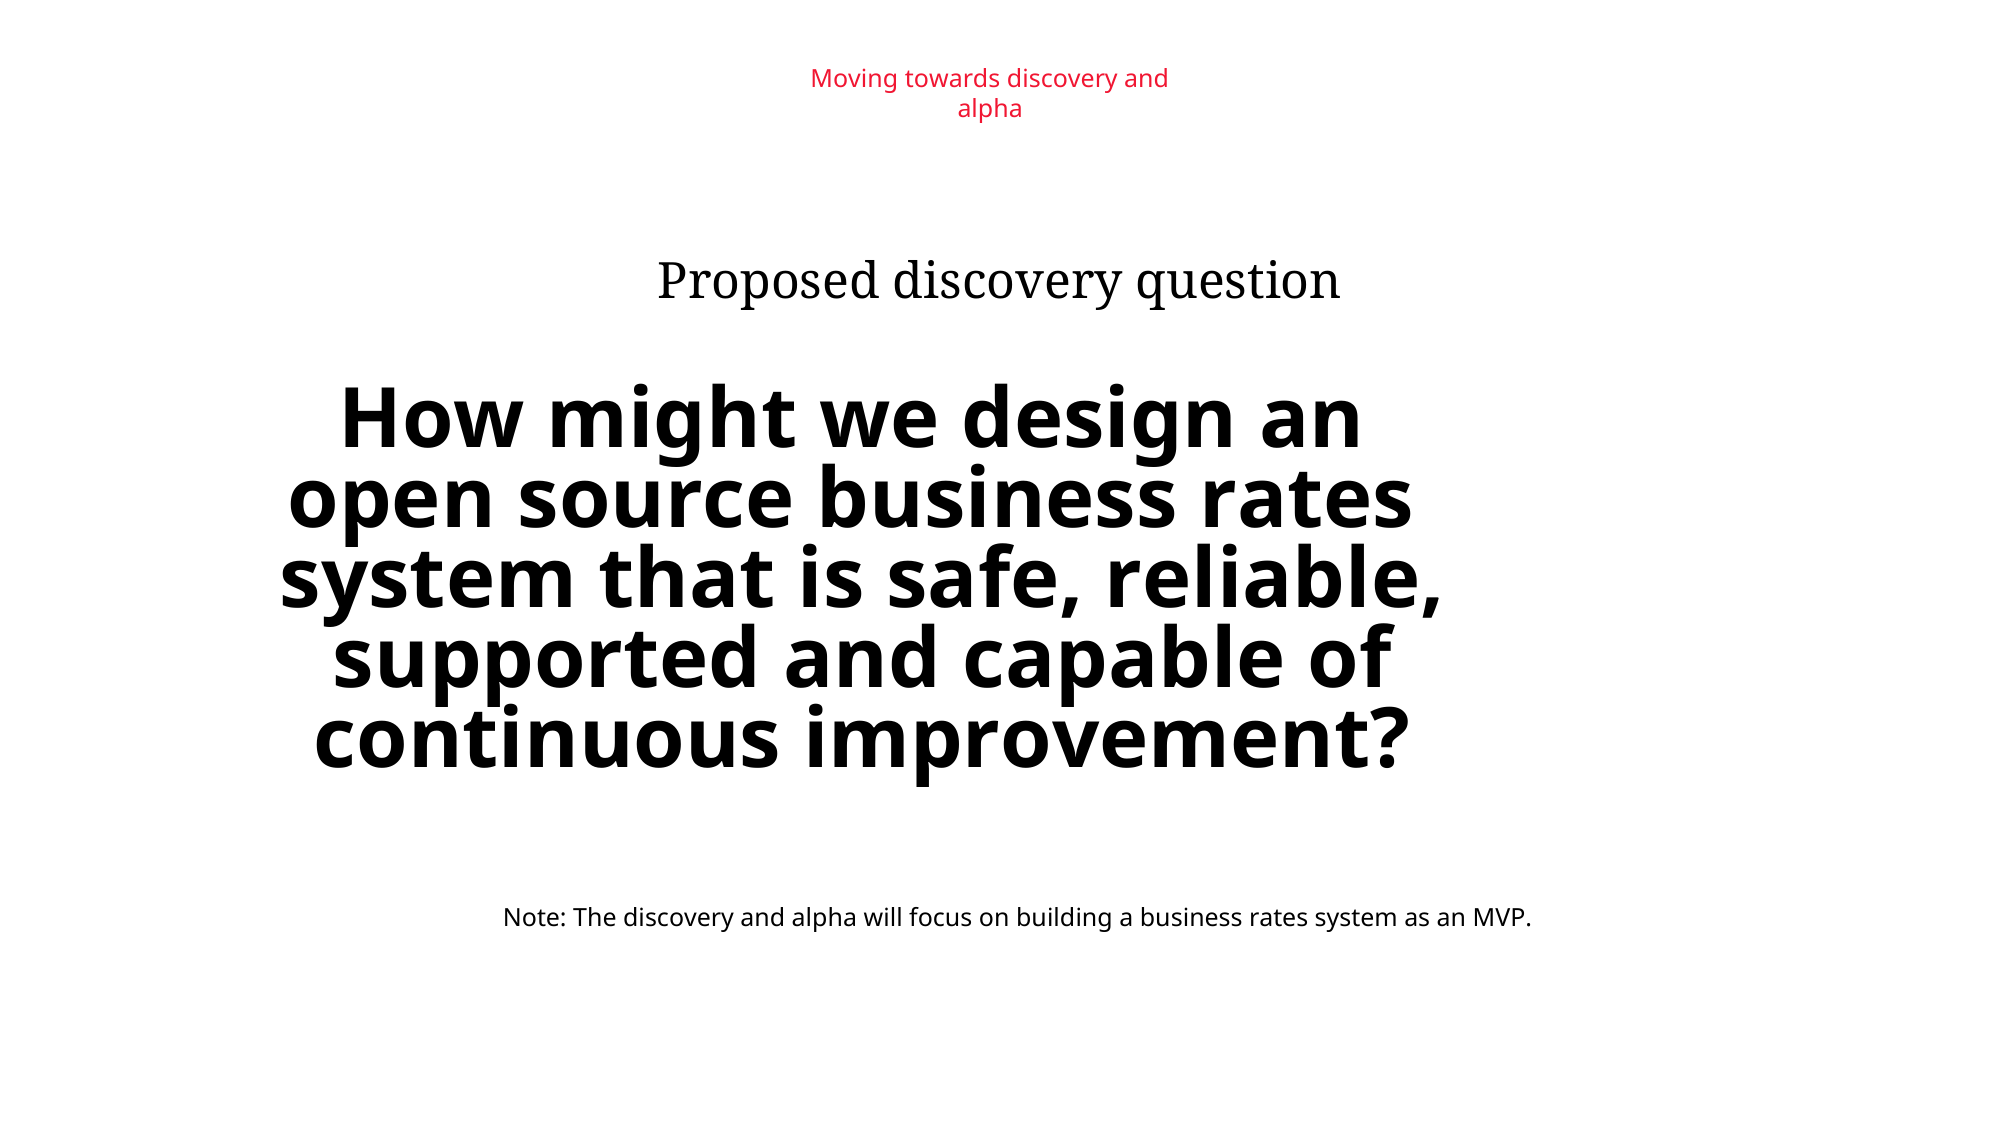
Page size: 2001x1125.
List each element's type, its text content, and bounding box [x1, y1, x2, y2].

text_box Moving towards discovery and alpha [775, 58, 1205, 97]
text_box How might we design an open source business rates system that is safe, reliable, supported and capable of continuous improvement? [273, 430, 1733, 900]
text_box Proposed discovery question [83, 128, 1917, 430]
text_box Note: The discovery and alpha will focus on building a business rates system as an MVP. [83, 900, 1917, 1081]
